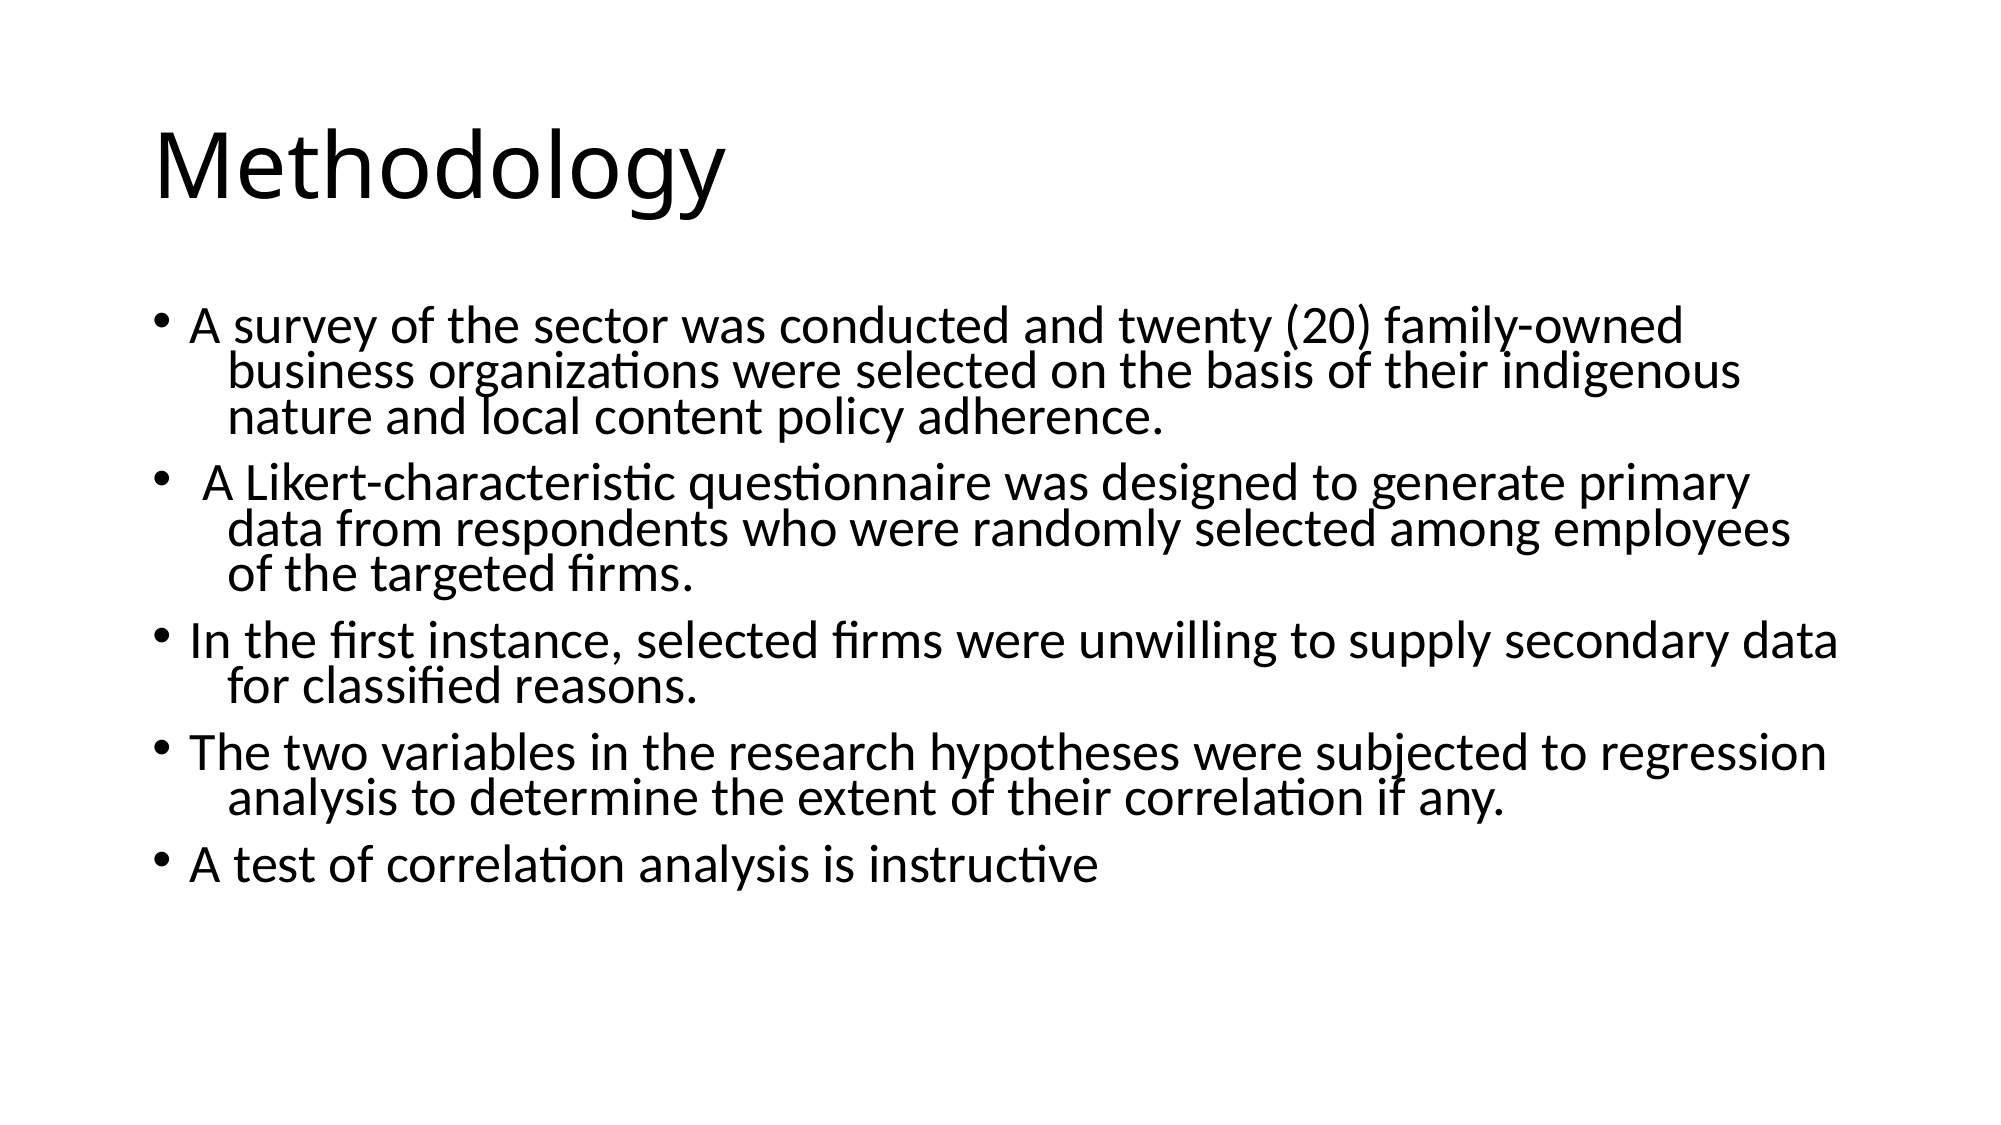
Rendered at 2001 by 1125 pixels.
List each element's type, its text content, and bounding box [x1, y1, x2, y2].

list A survey of the sector was conducted and twenty (20) family-owned business organizations were selected on the basis of their indigenous nature and local content policy adherence. A Likert-characteristic questionnaire was designed to generate primary data from respondents who were randomly selected among employees of the targeted firms. In the first instance, selected firms were unwilling to supply secondary data for classified reasons. The two variables in the research hypotheses were subjected to regression analysis to determine the extent of their correlation if any. A test of correlation analysis is instructive [137, 299, 1863, 1014]
title Methodology [137, 59, 1863, 278]
